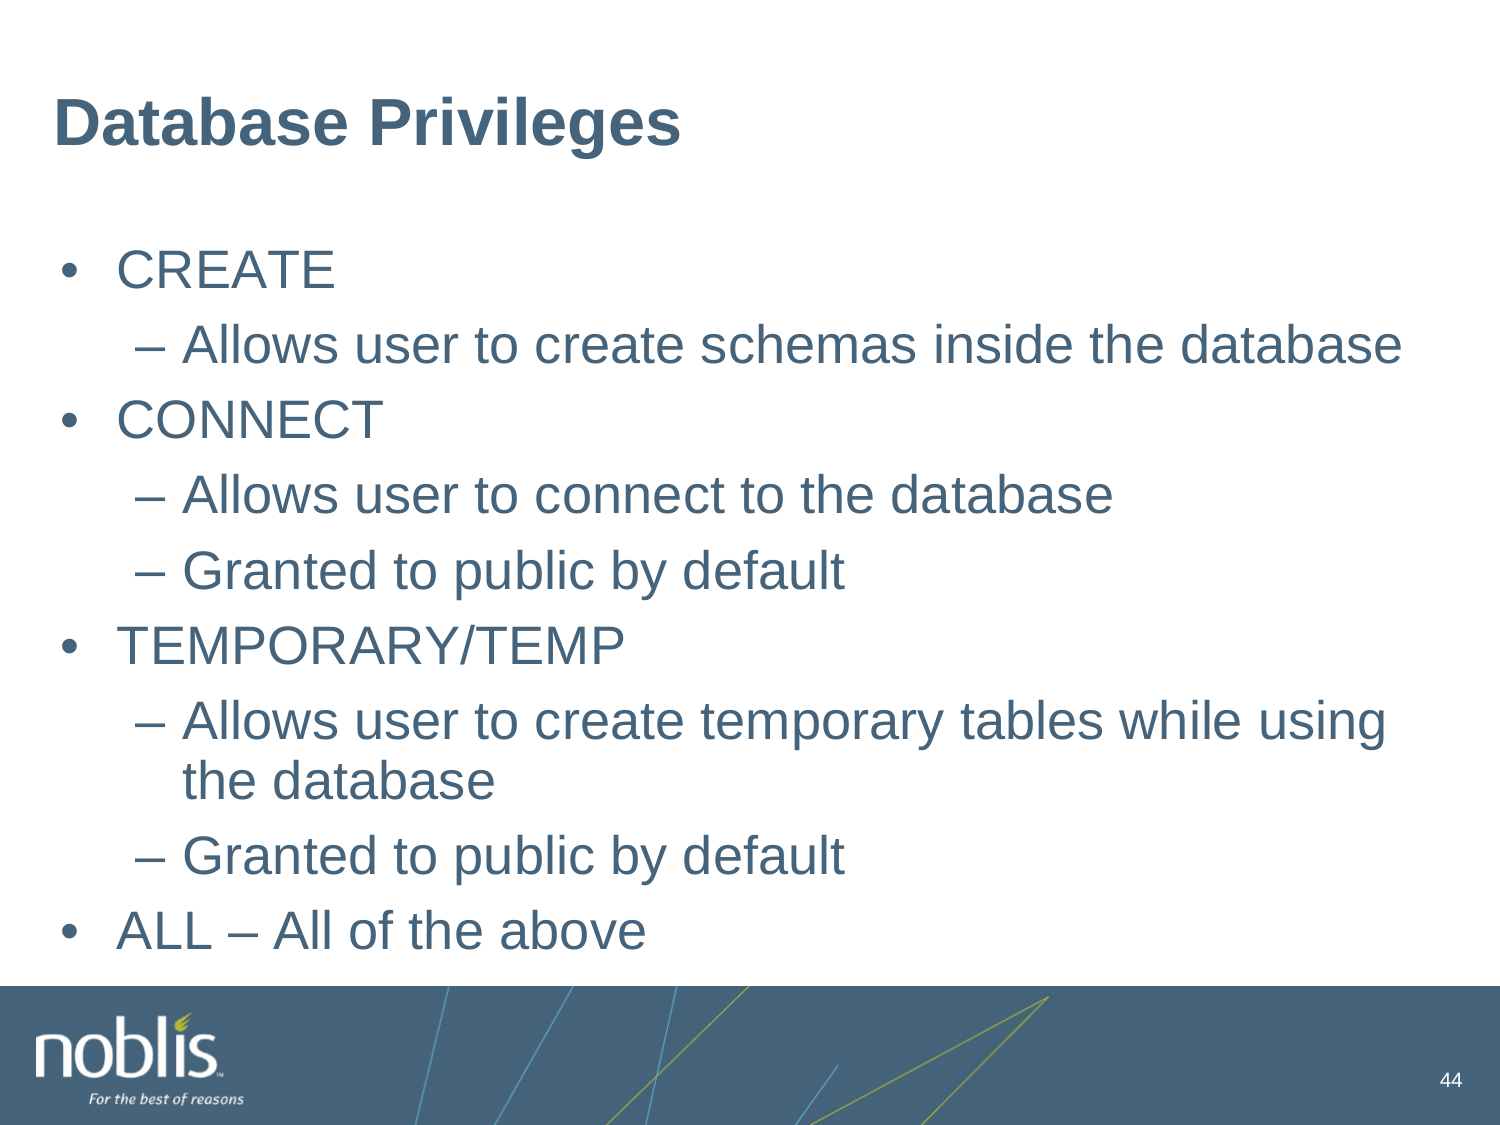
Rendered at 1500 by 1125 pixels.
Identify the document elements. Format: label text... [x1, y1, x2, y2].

title Database Privileges [53, 38, 1438, 211]
list CREATE Allows user to create schemas inside the database CONNECT Allows user to connect to the database Granted to public by default TEMPORARY/TEMP Allows user to create temporary tables while using the database Granted to public by default ALL – All of the above [60, 239, 1437, 968]
picture [0, 986, 1500, 1125]
